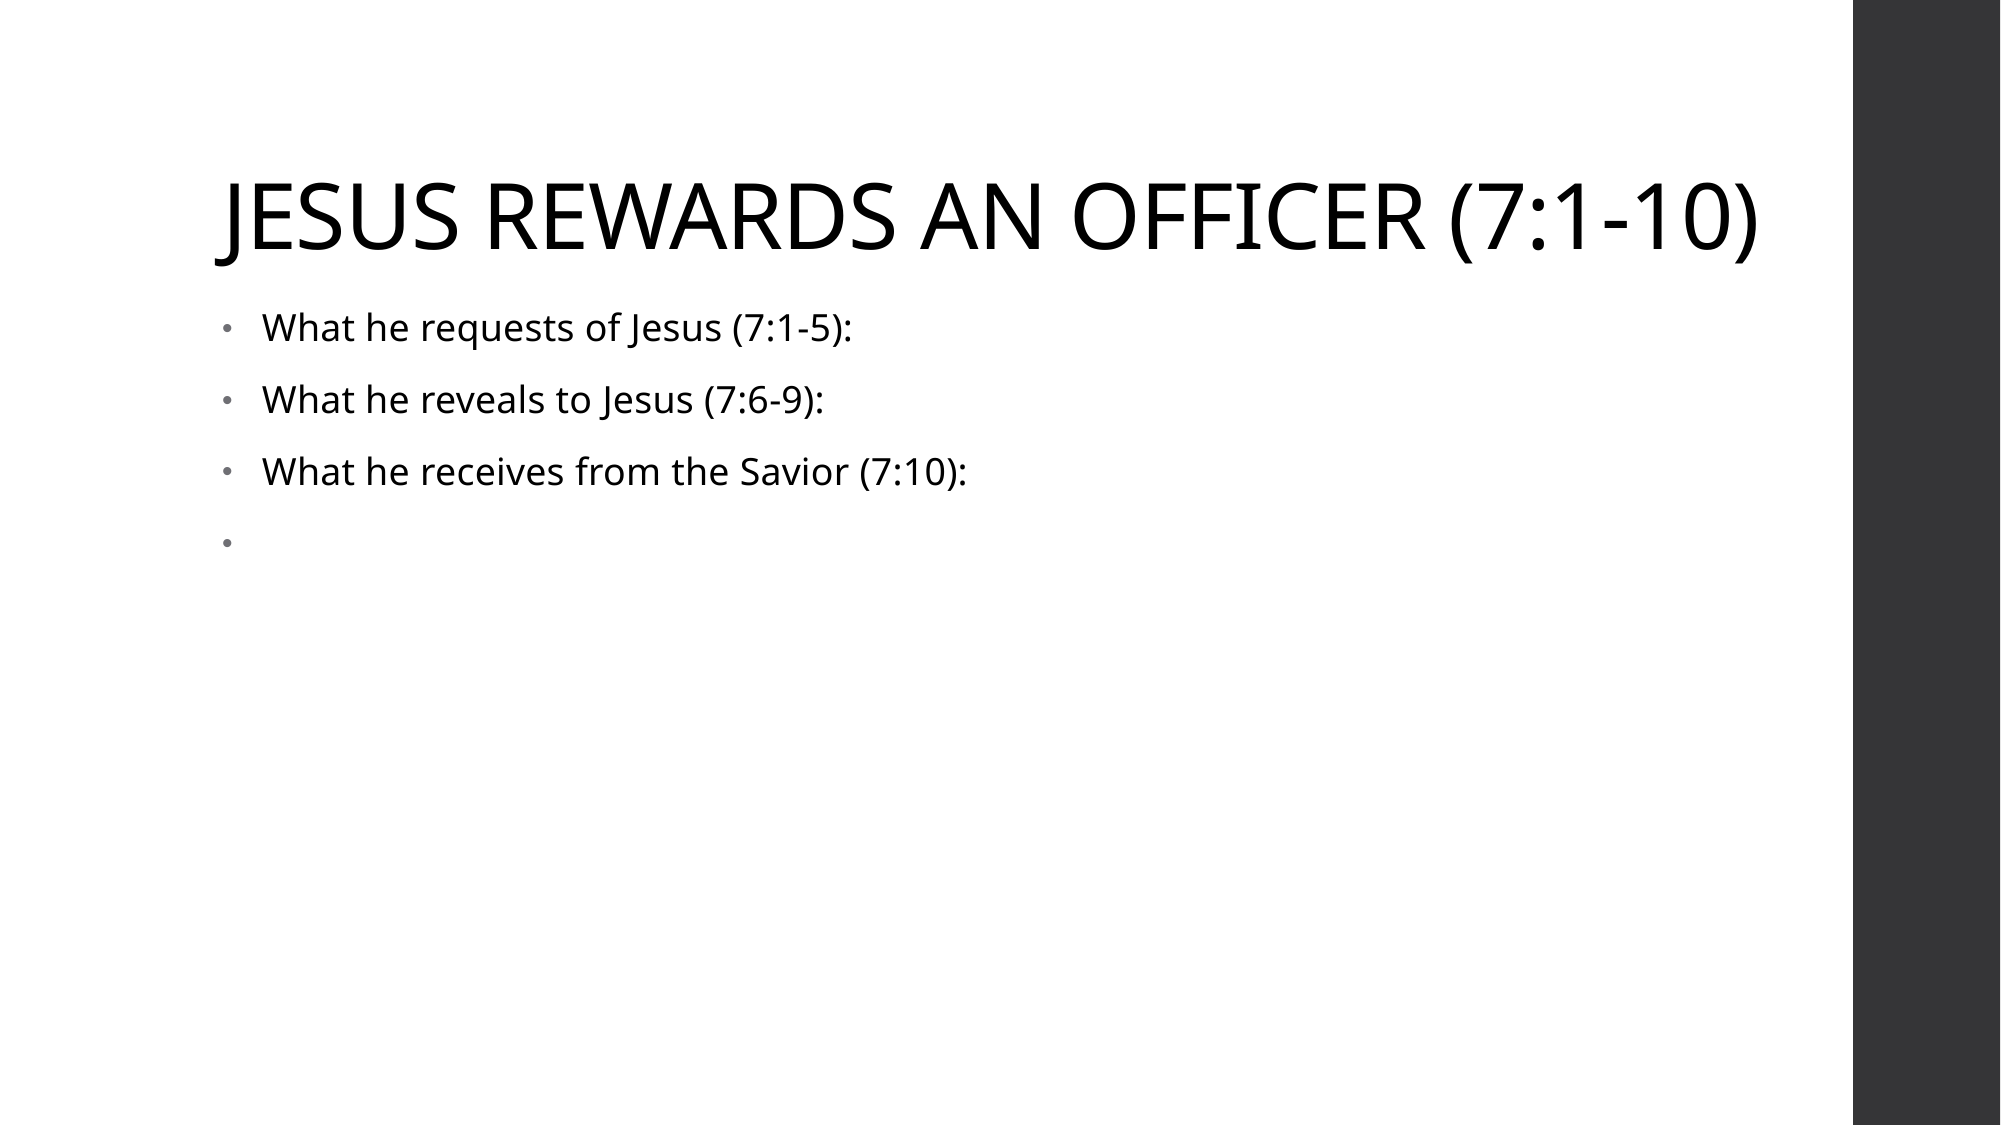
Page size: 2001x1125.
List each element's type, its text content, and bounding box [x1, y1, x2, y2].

title JESUS REWARDS AN OFFICER (7:1-10) [206, 60, 1797, 278]
list What he requests of Jesus (7:1-5): What he reveals to Jesus (7:6-9): What he receives from the Savior (7:10): [206, 299, 1617, 1014]
